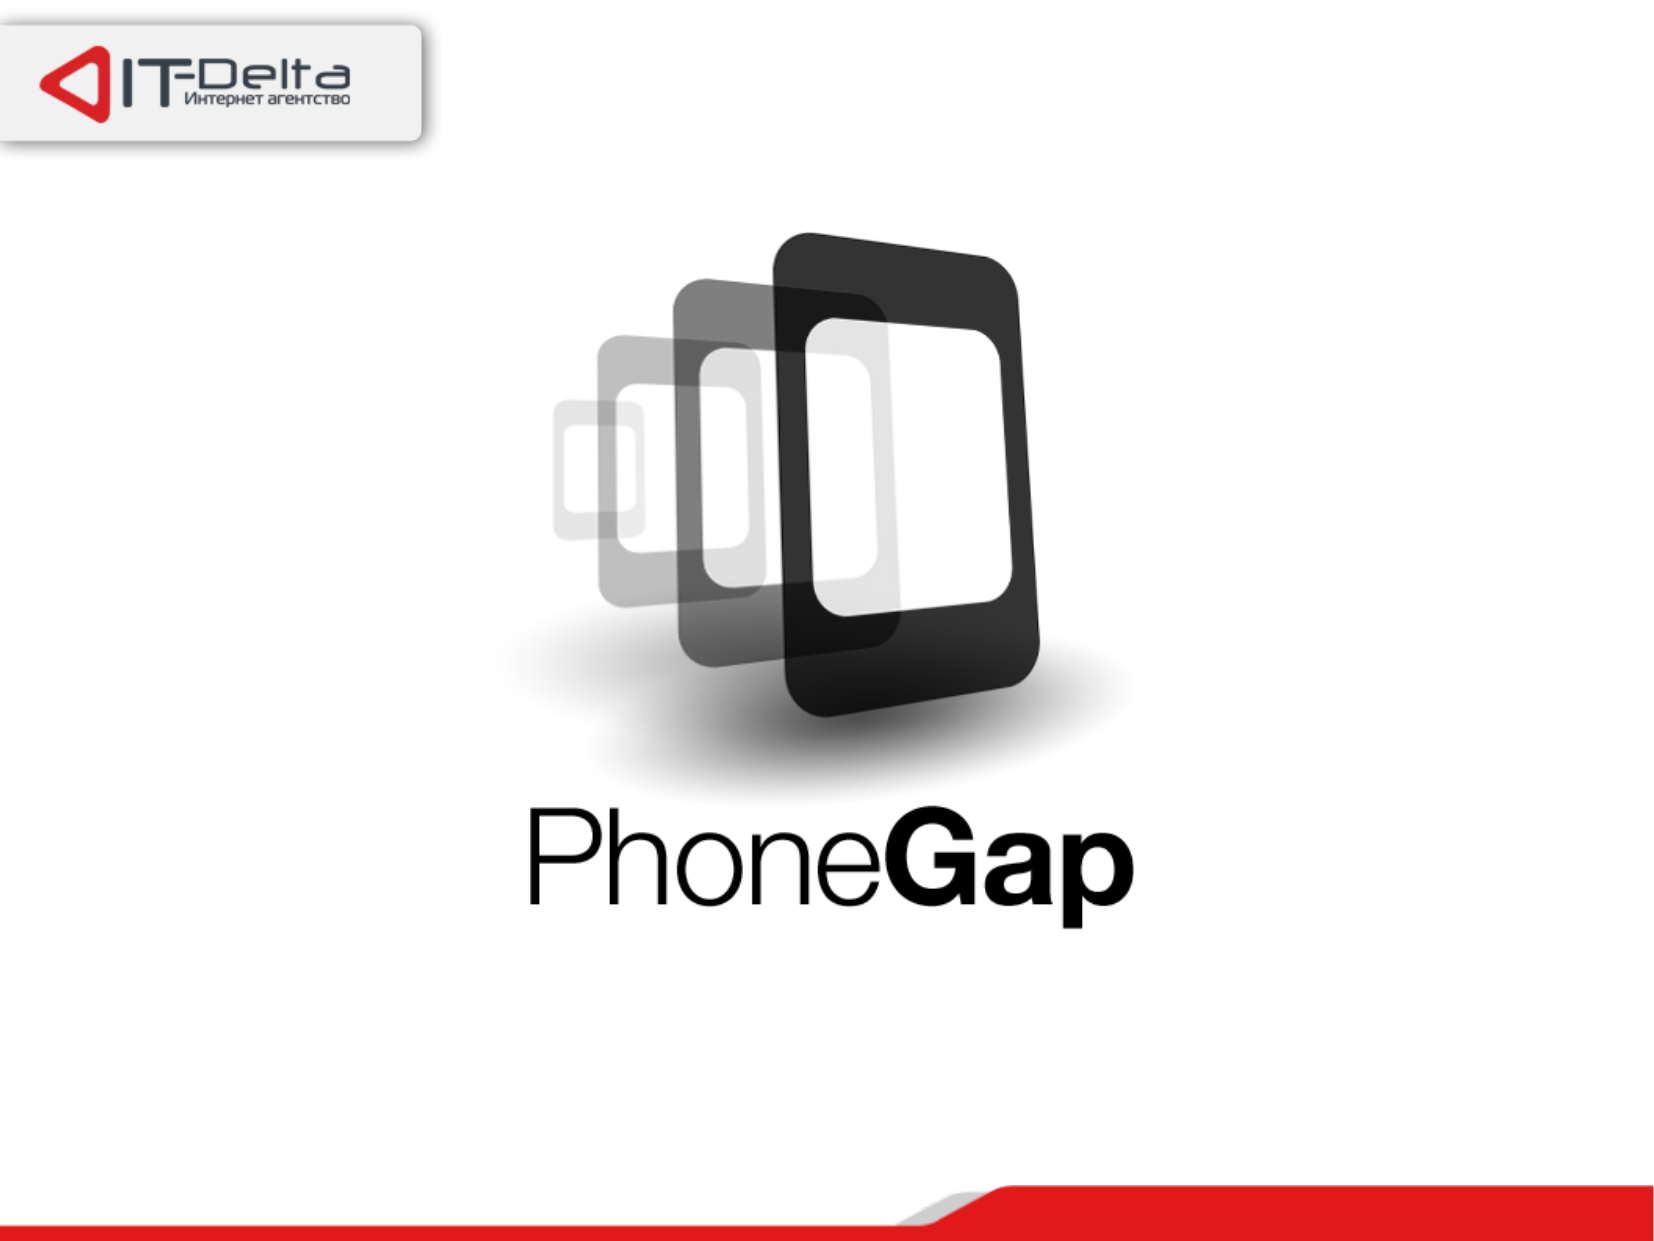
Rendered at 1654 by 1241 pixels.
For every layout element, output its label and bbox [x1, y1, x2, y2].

picture [0, 1165, 1654, 1241]
picture [0, 0, 1228, 975]
